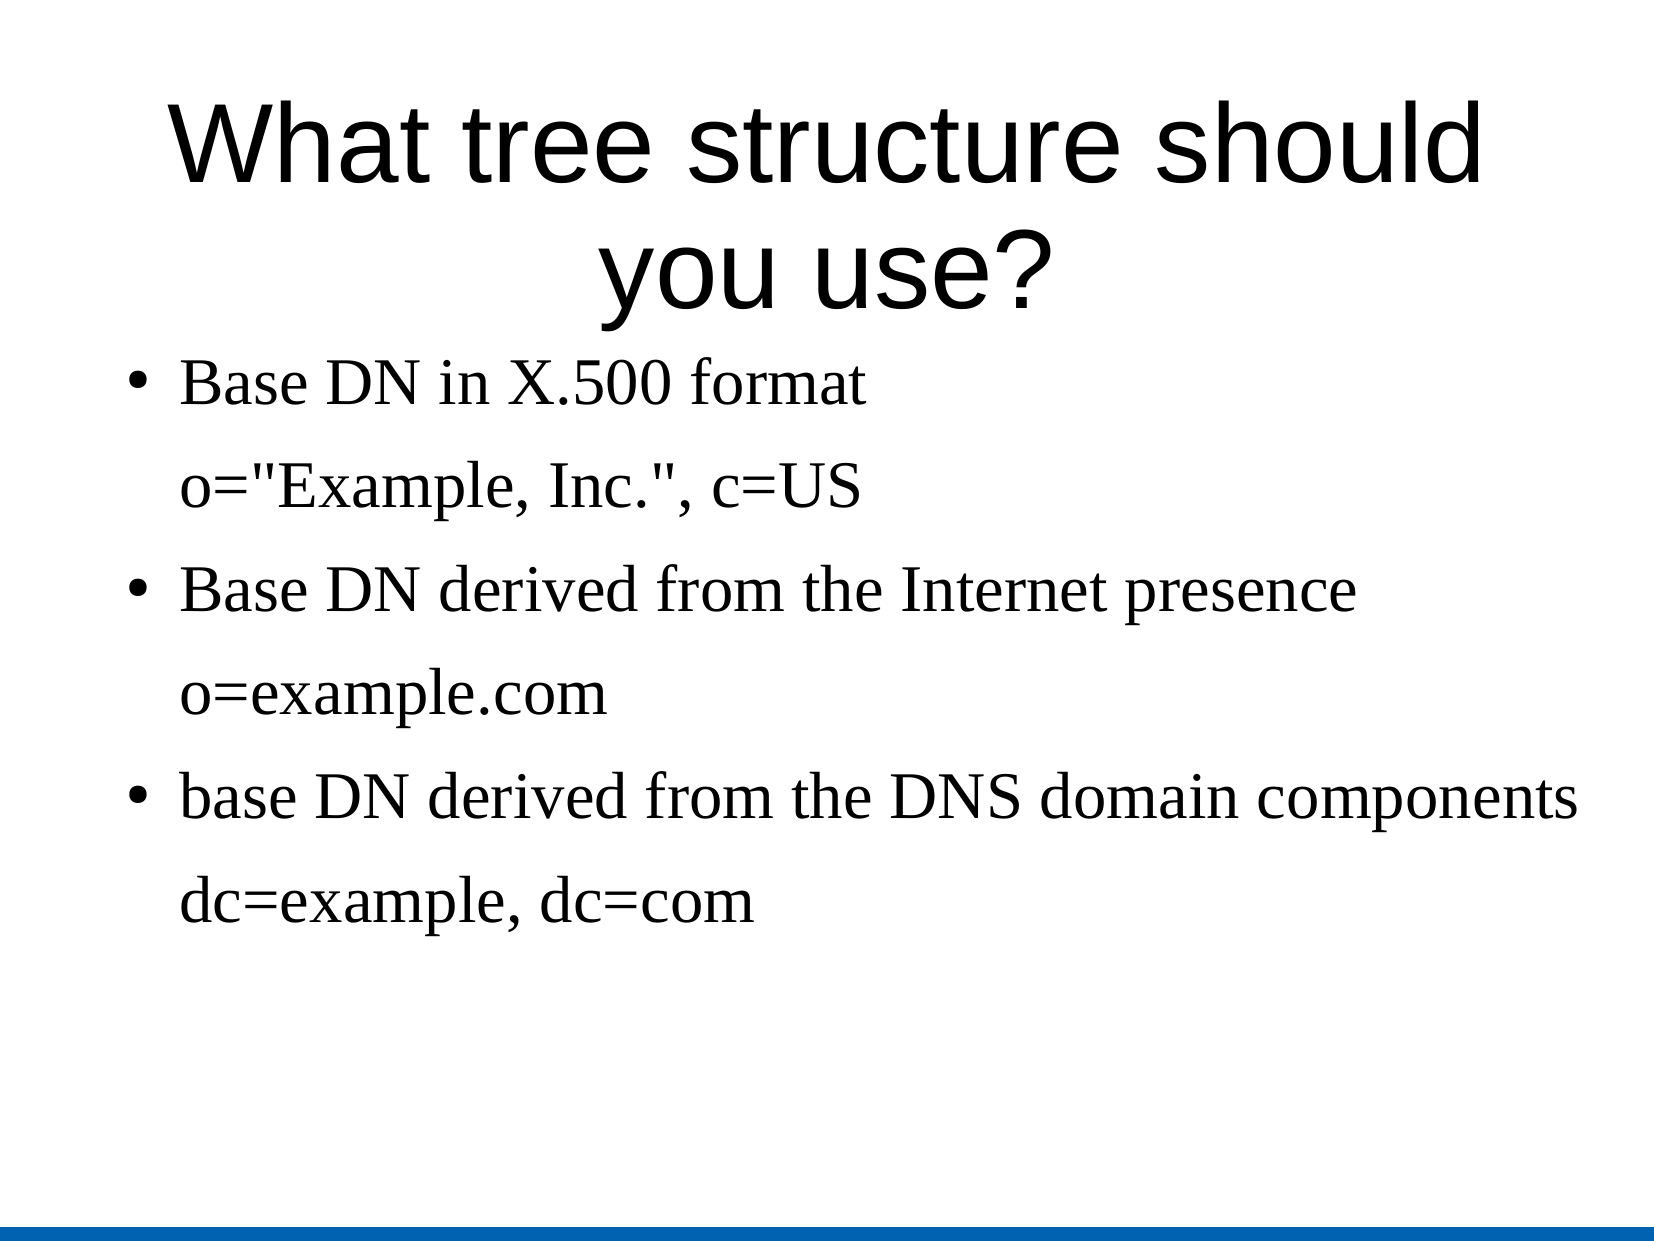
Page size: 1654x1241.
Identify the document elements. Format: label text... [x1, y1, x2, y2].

title What tree structure should you use? [121, 66, 1533, 344]
list Base DN in X.500 format o="Example, Inc.", c=US Base DN derived from the Internet presence o=example.com base DN derived from the DNS domain components dc=example, dc=com [37, 344, 1613, 1127]
